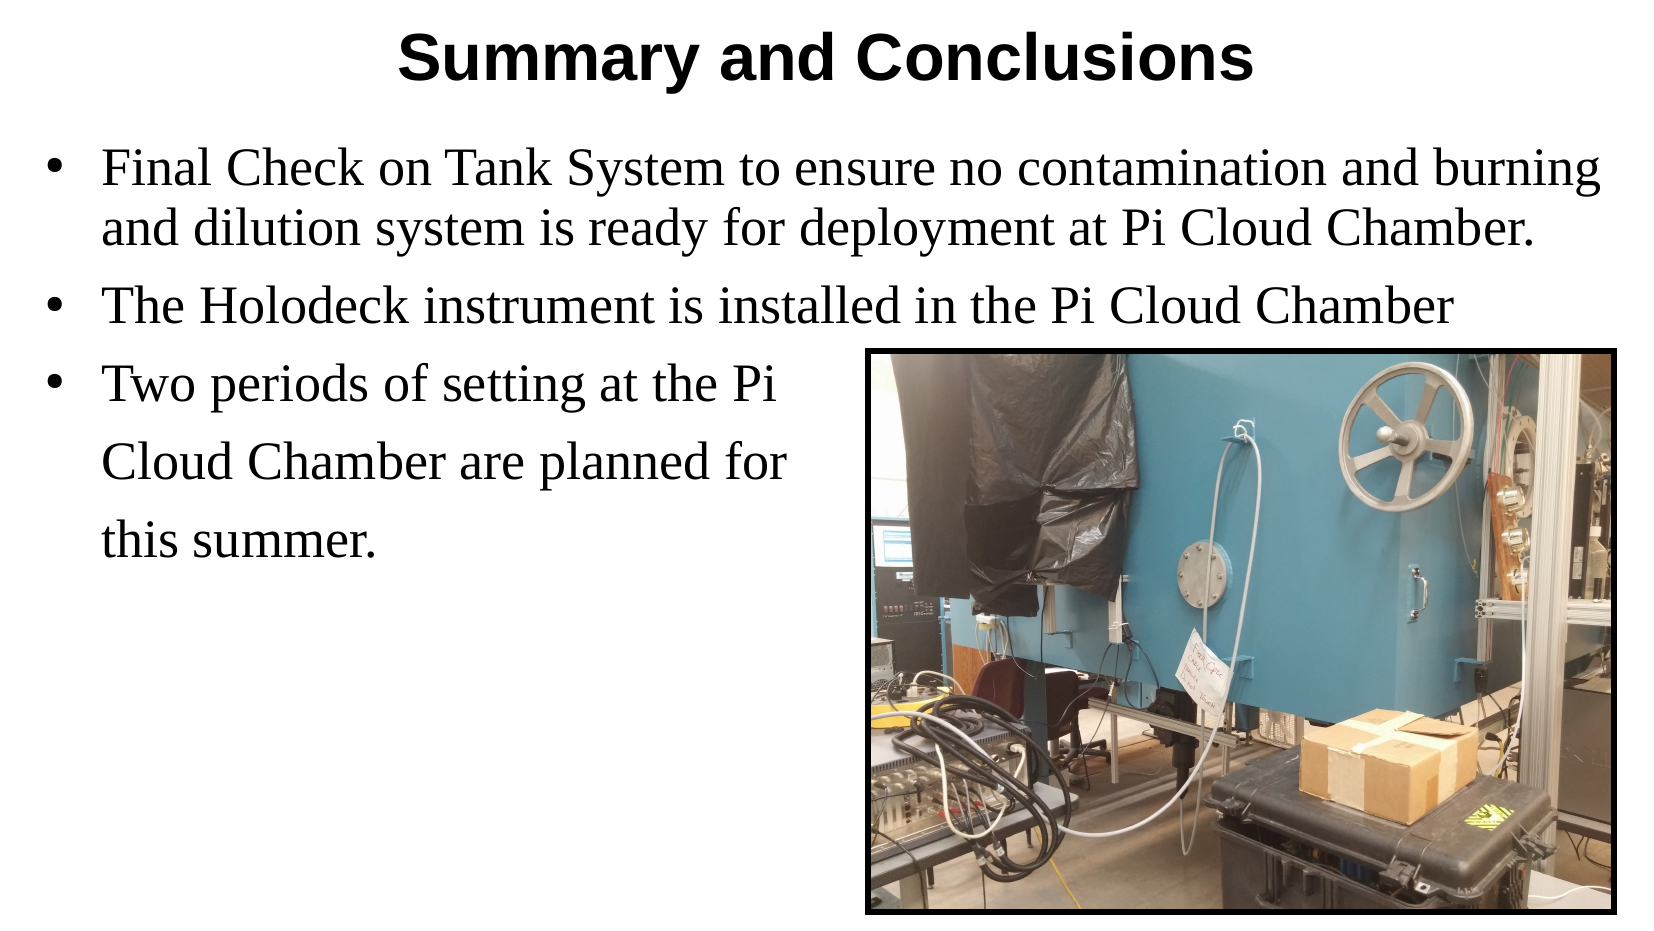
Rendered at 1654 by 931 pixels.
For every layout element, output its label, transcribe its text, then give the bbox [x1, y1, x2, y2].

picture [871, 354, 1611, 910]
list Final Check on Tank System to ensure no contamination and burning and dilution system is ready for deployment at Pi Cloud Chamber. The Holodeck instrument is installed in the Pi Cloud Chamber Two periods of setting at the Pi Cloud Chamber are planned for this summer. [45, 137, 1621, 511]
text_box Summary and Conclusions [0, 12, 1654, 103]
